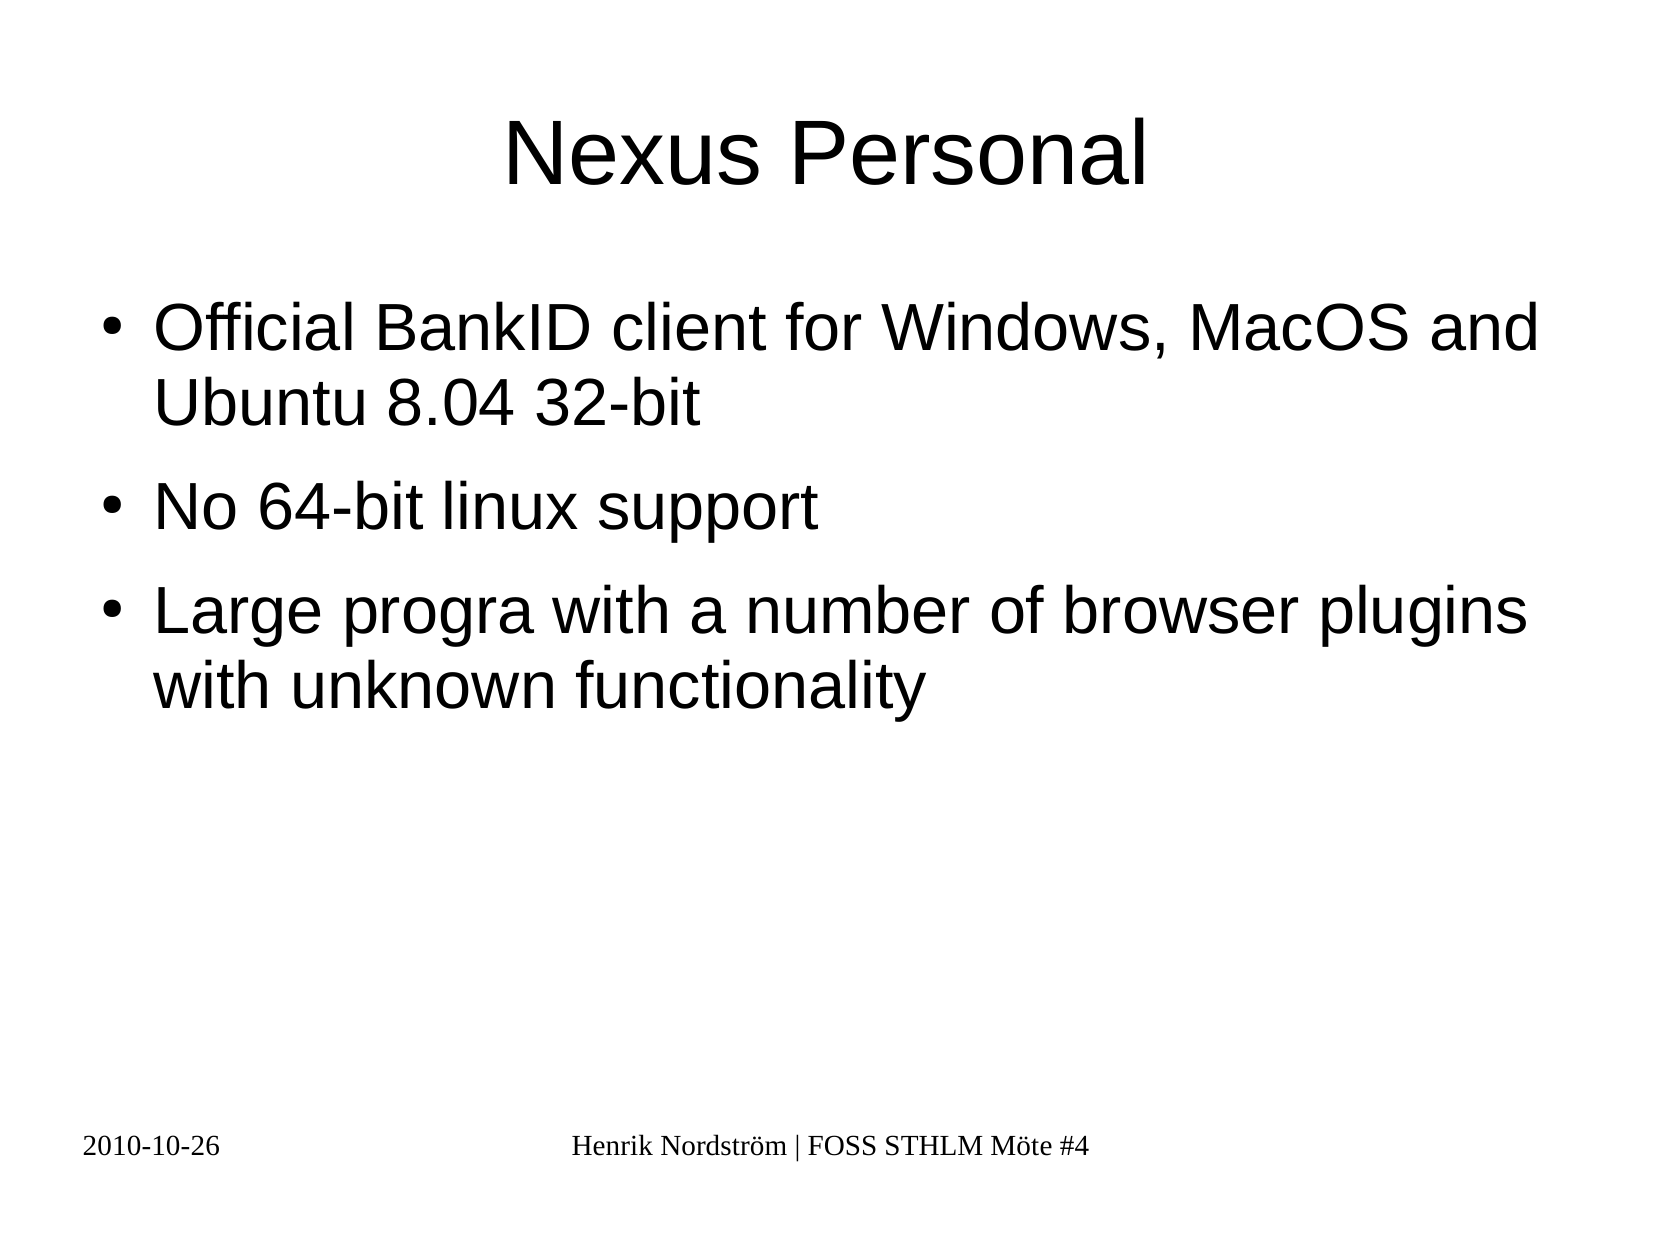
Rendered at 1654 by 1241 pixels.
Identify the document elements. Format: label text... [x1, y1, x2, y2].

title Nexus Personal [82, 56, 1571, 250]
list Official BankID client for Windows, MacOS and Ubuntu 8.04 32-bit No 64-bit linux support Large progra with a number of browser plugins with unknown functionality [82, 290, 1571, 1094]
